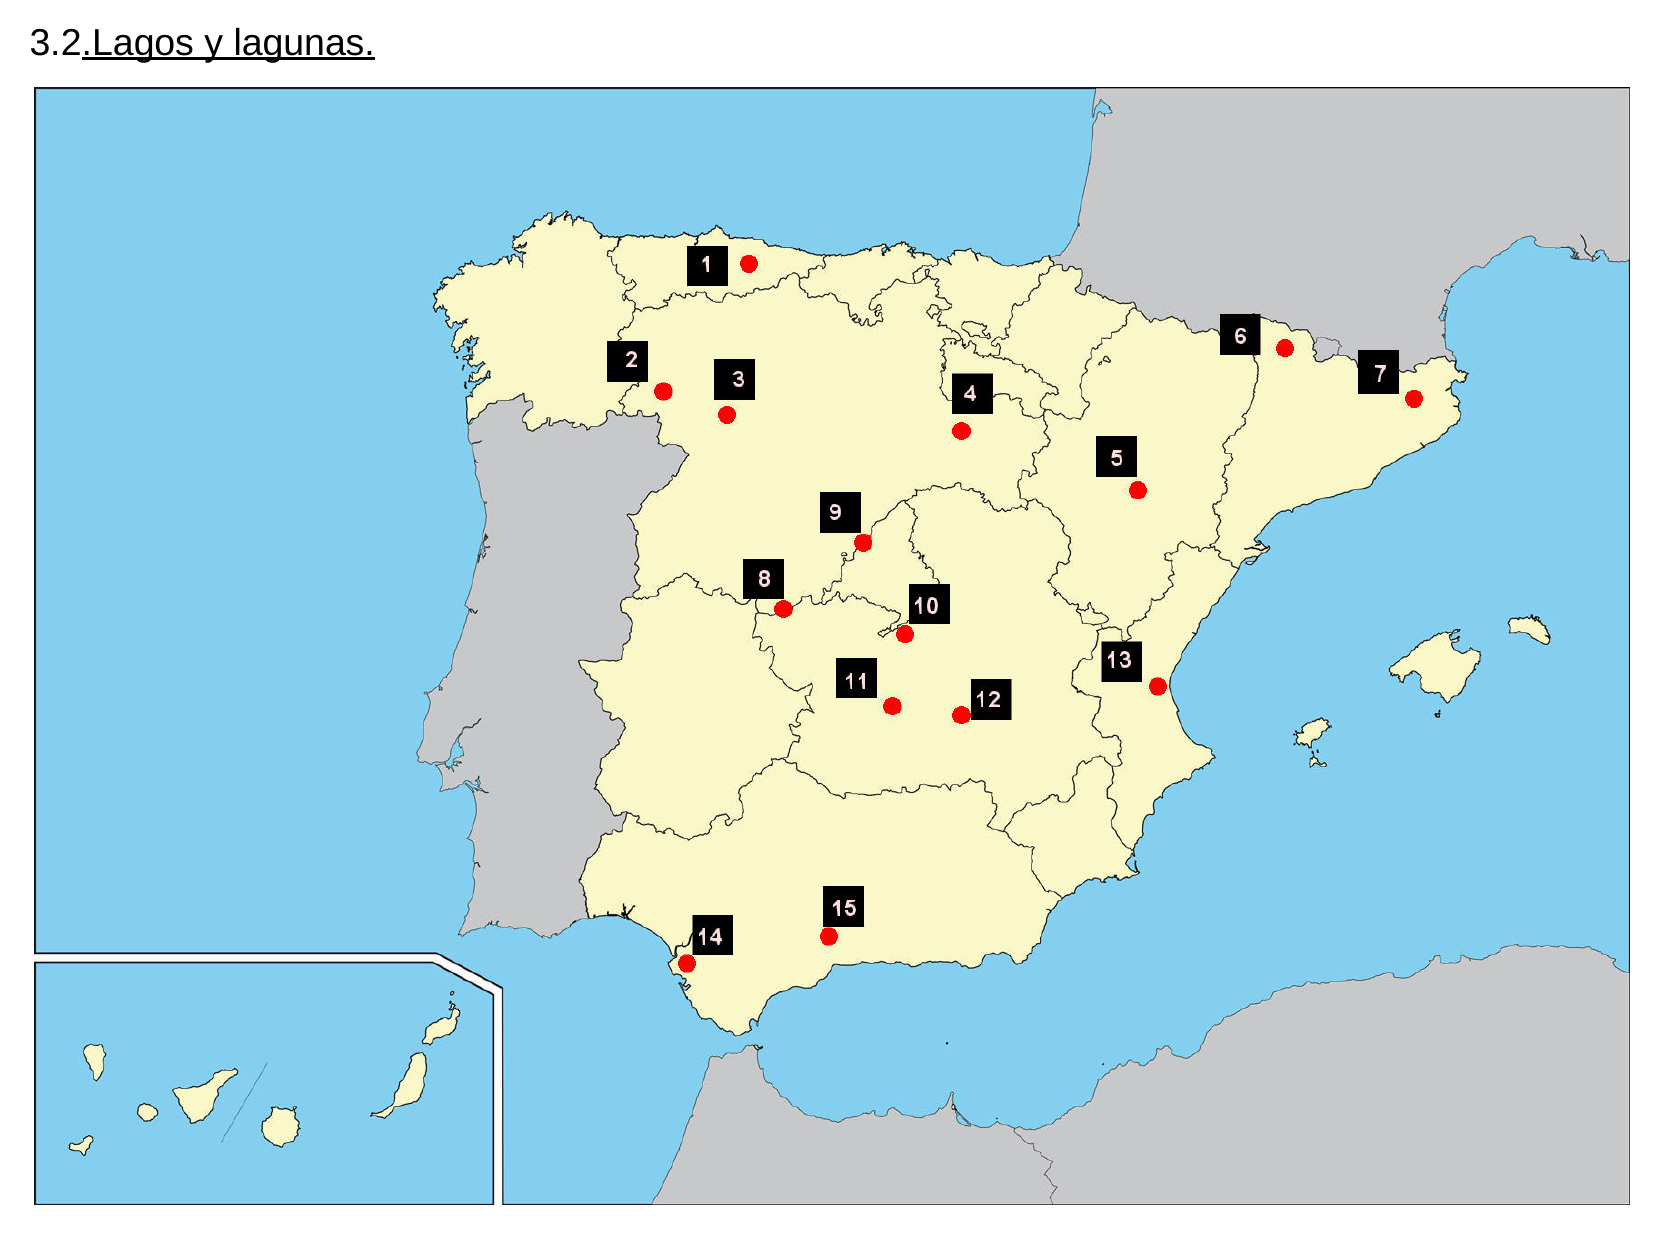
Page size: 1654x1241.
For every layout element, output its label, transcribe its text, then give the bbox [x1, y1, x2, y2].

text_box 3.2.Lagos y lagunas. [14, 14, 390, 71]
picture [34, 87, 1630, 1205]
